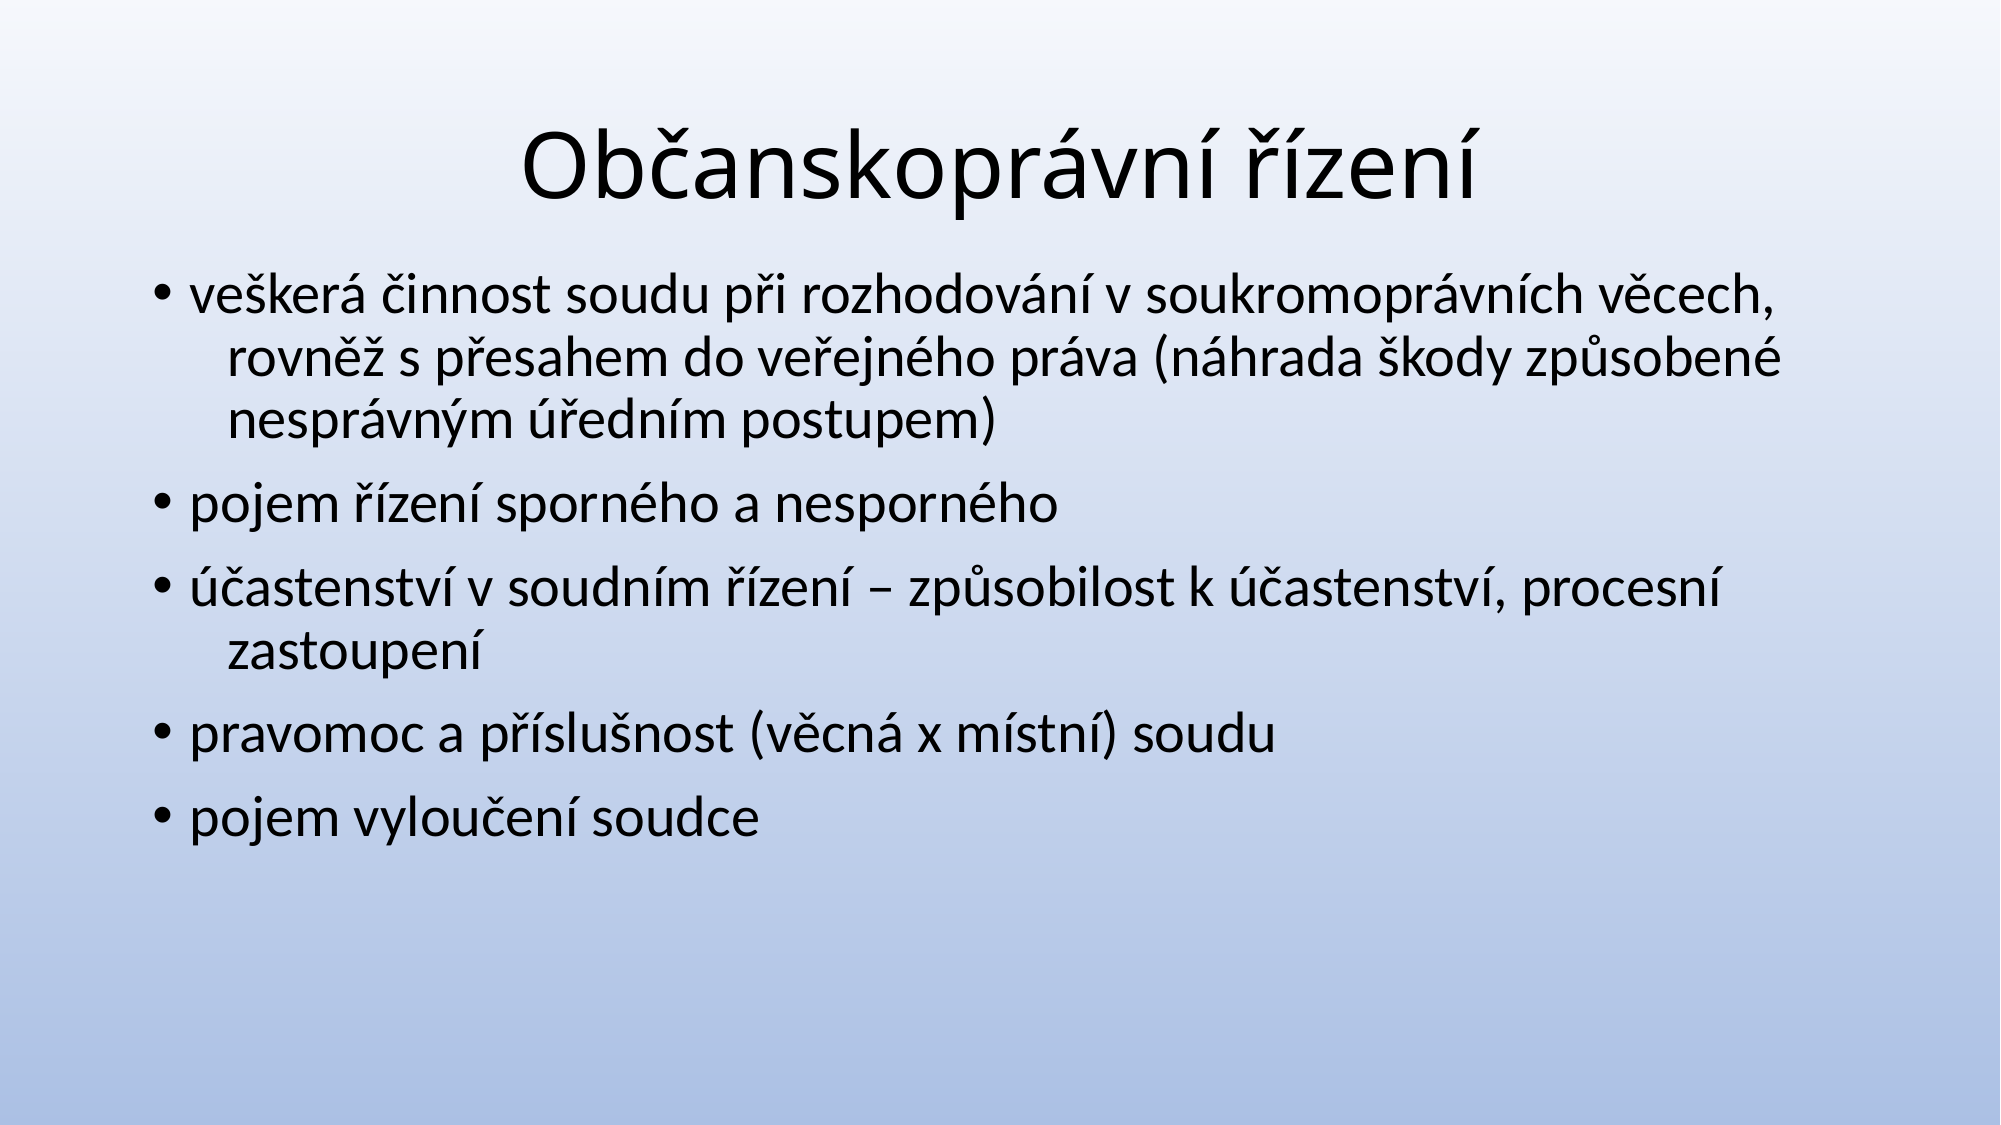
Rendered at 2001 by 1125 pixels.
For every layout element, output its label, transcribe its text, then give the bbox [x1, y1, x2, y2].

title Občanskoprávní řízení [137, 59, 1863, 255]
list veškerá činnost soudu při rozhodování v soukromoprávních věcech, rovněž s přesahem do veřejného práva (náhrada škody způsobené nesprávným úředním postupem) pojem řízení sporného a nesporného účastenství v soudním řízení – způsobilost k účastenství, procesní zastoupení pravomoc a příslušnost (věcná x místní) soudu pojem vyloučení soudce [137, 255, 1863, 1066]
